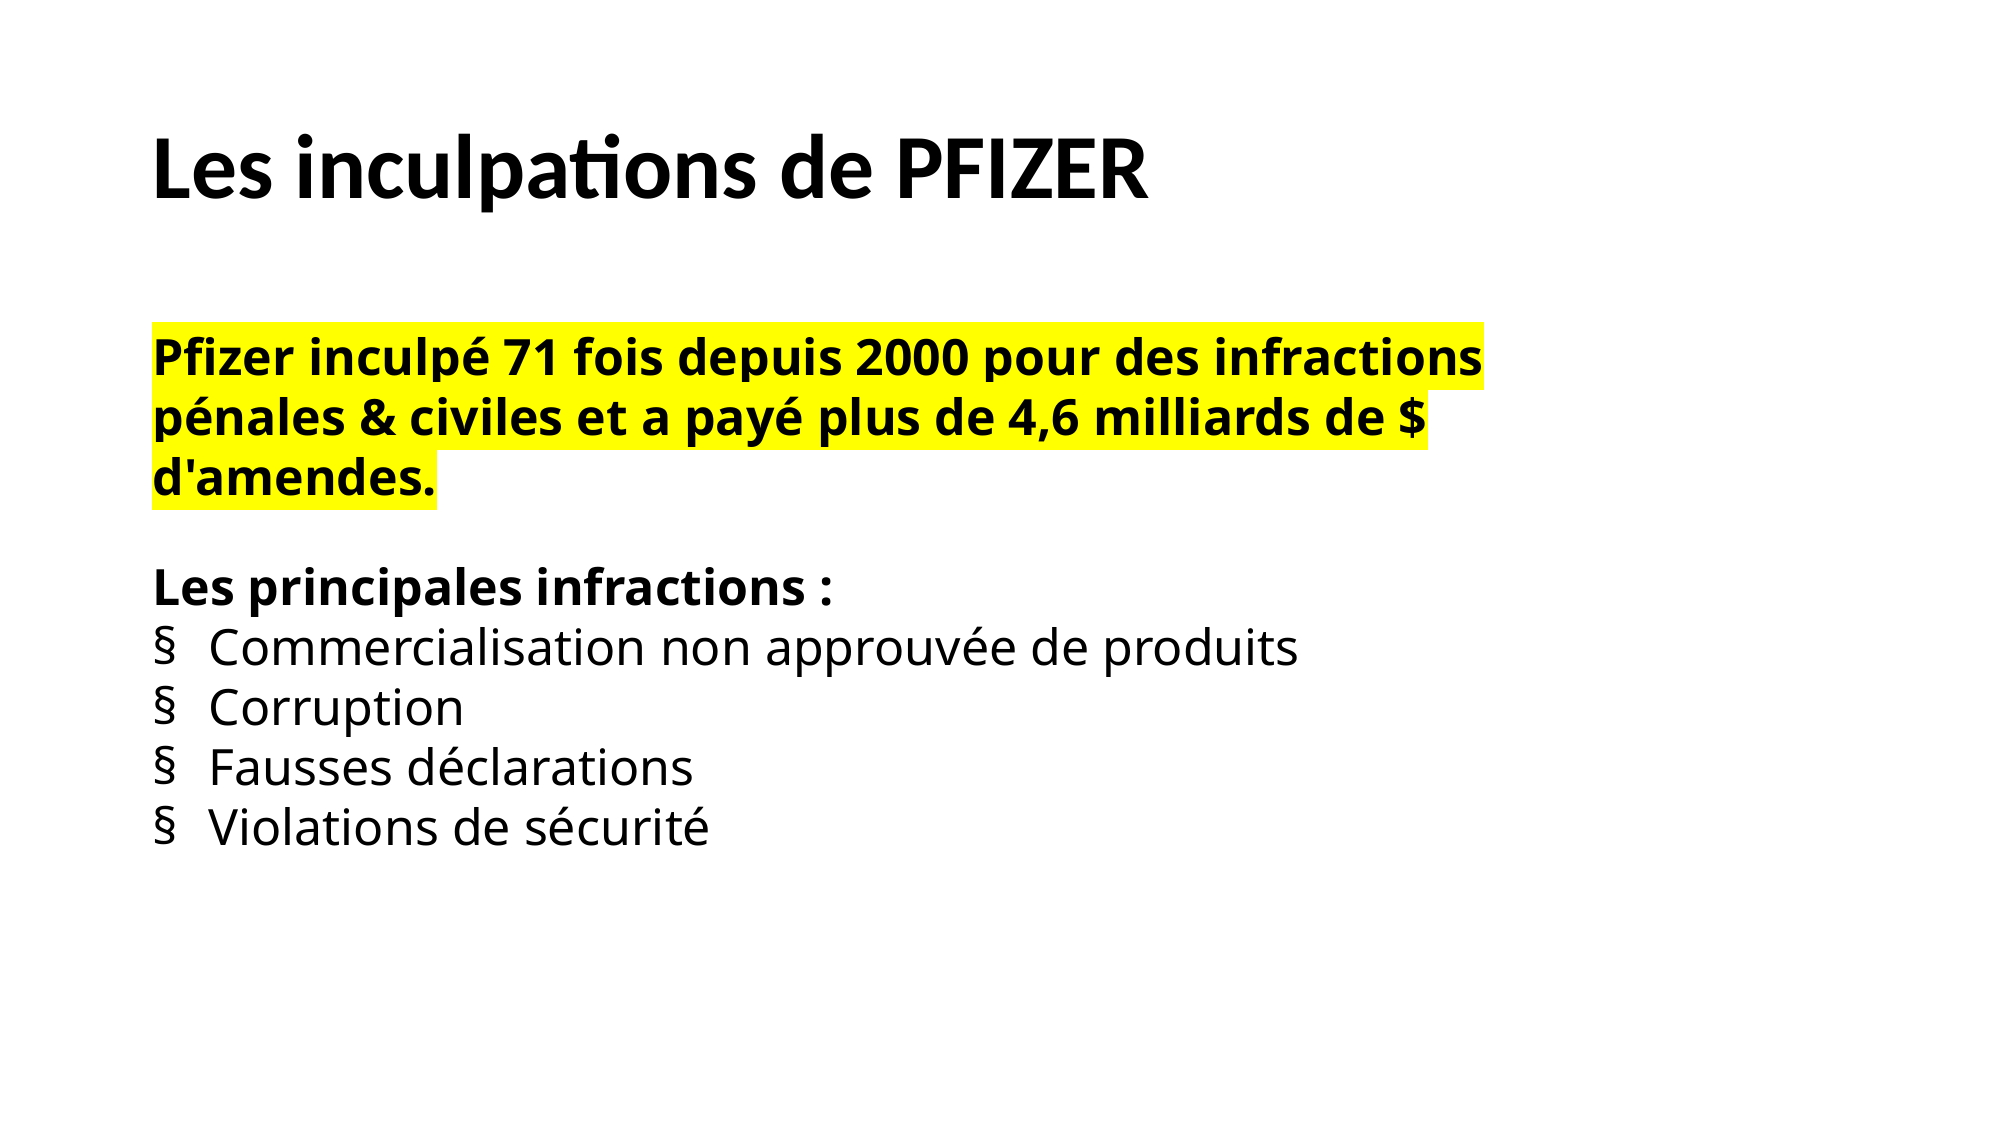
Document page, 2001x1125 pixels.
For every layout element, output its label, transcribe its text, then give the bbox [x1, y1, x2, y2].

title Les inculpations de PFIZER [137, 59, 1863, 278]
text_box Pfizer inculpé 71 fois depuis 2000 pour des infractions pénales & civiles et a payé plus de 4,6 milliards de $ d'amendes. Les principales infractions : Commercialisation non approuvée de produits Corruption Fausses déclarations Violations de sécurité [137, 318, 1659, 863]
